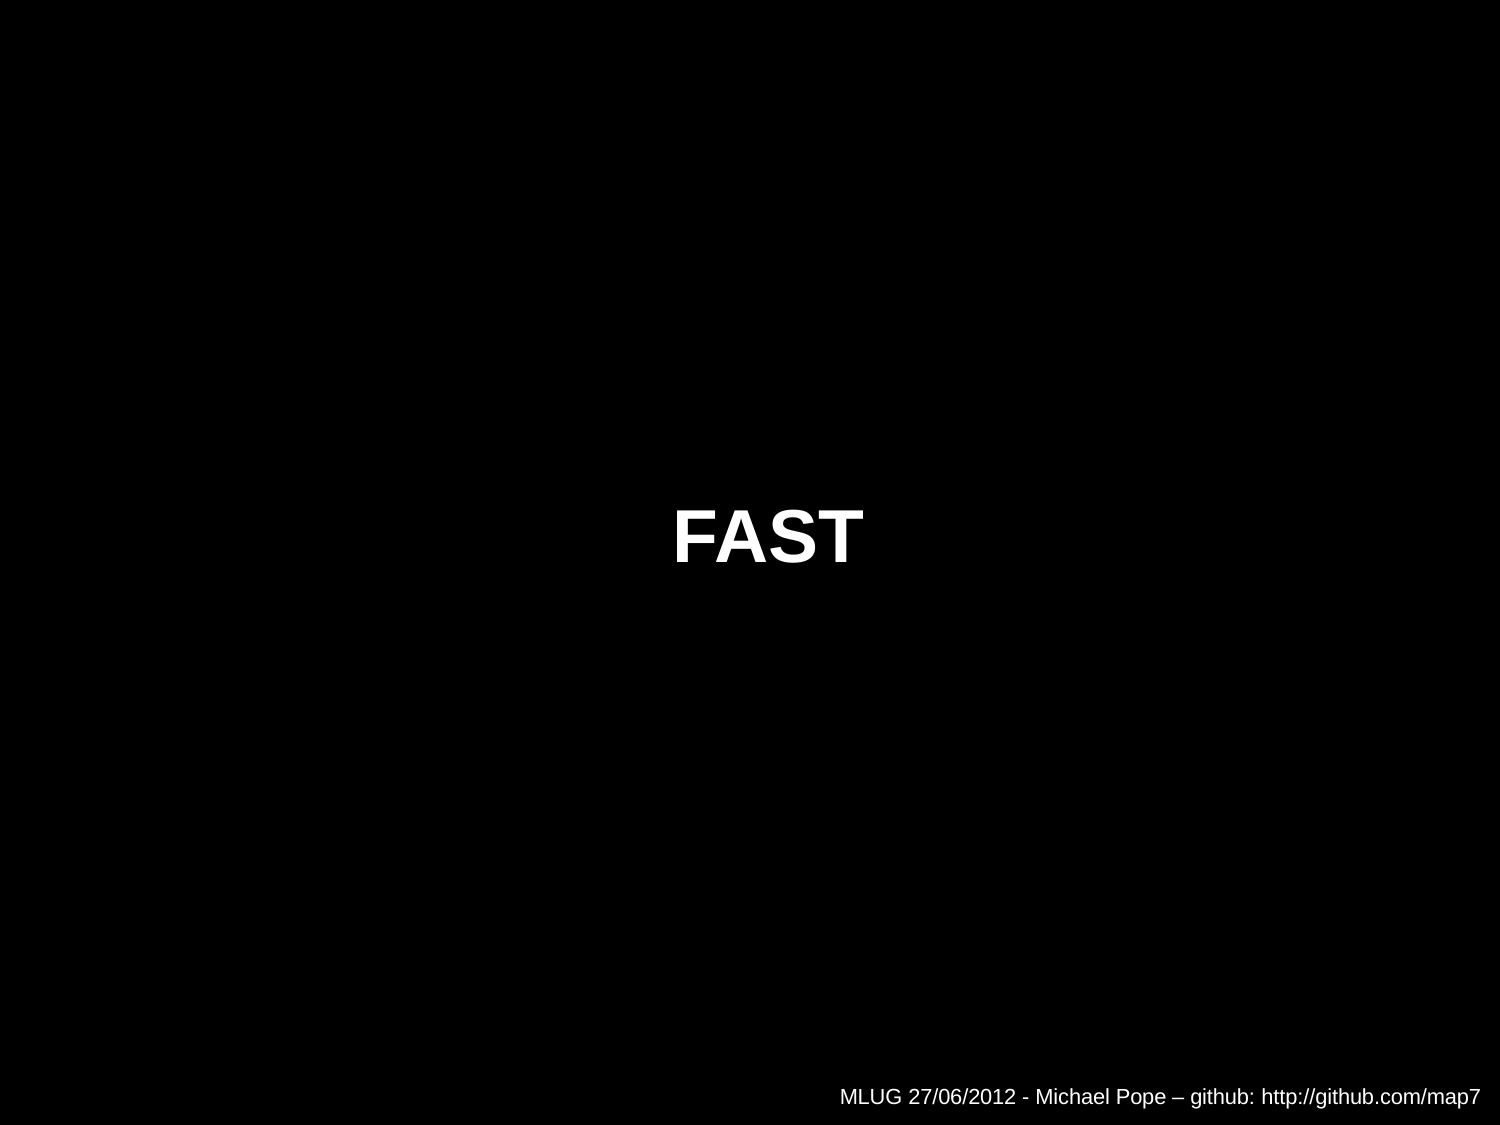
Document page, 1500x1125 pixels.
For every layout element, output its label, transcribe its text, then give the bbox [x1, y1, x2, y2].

title FAST [75, 375, 1425, 593]
